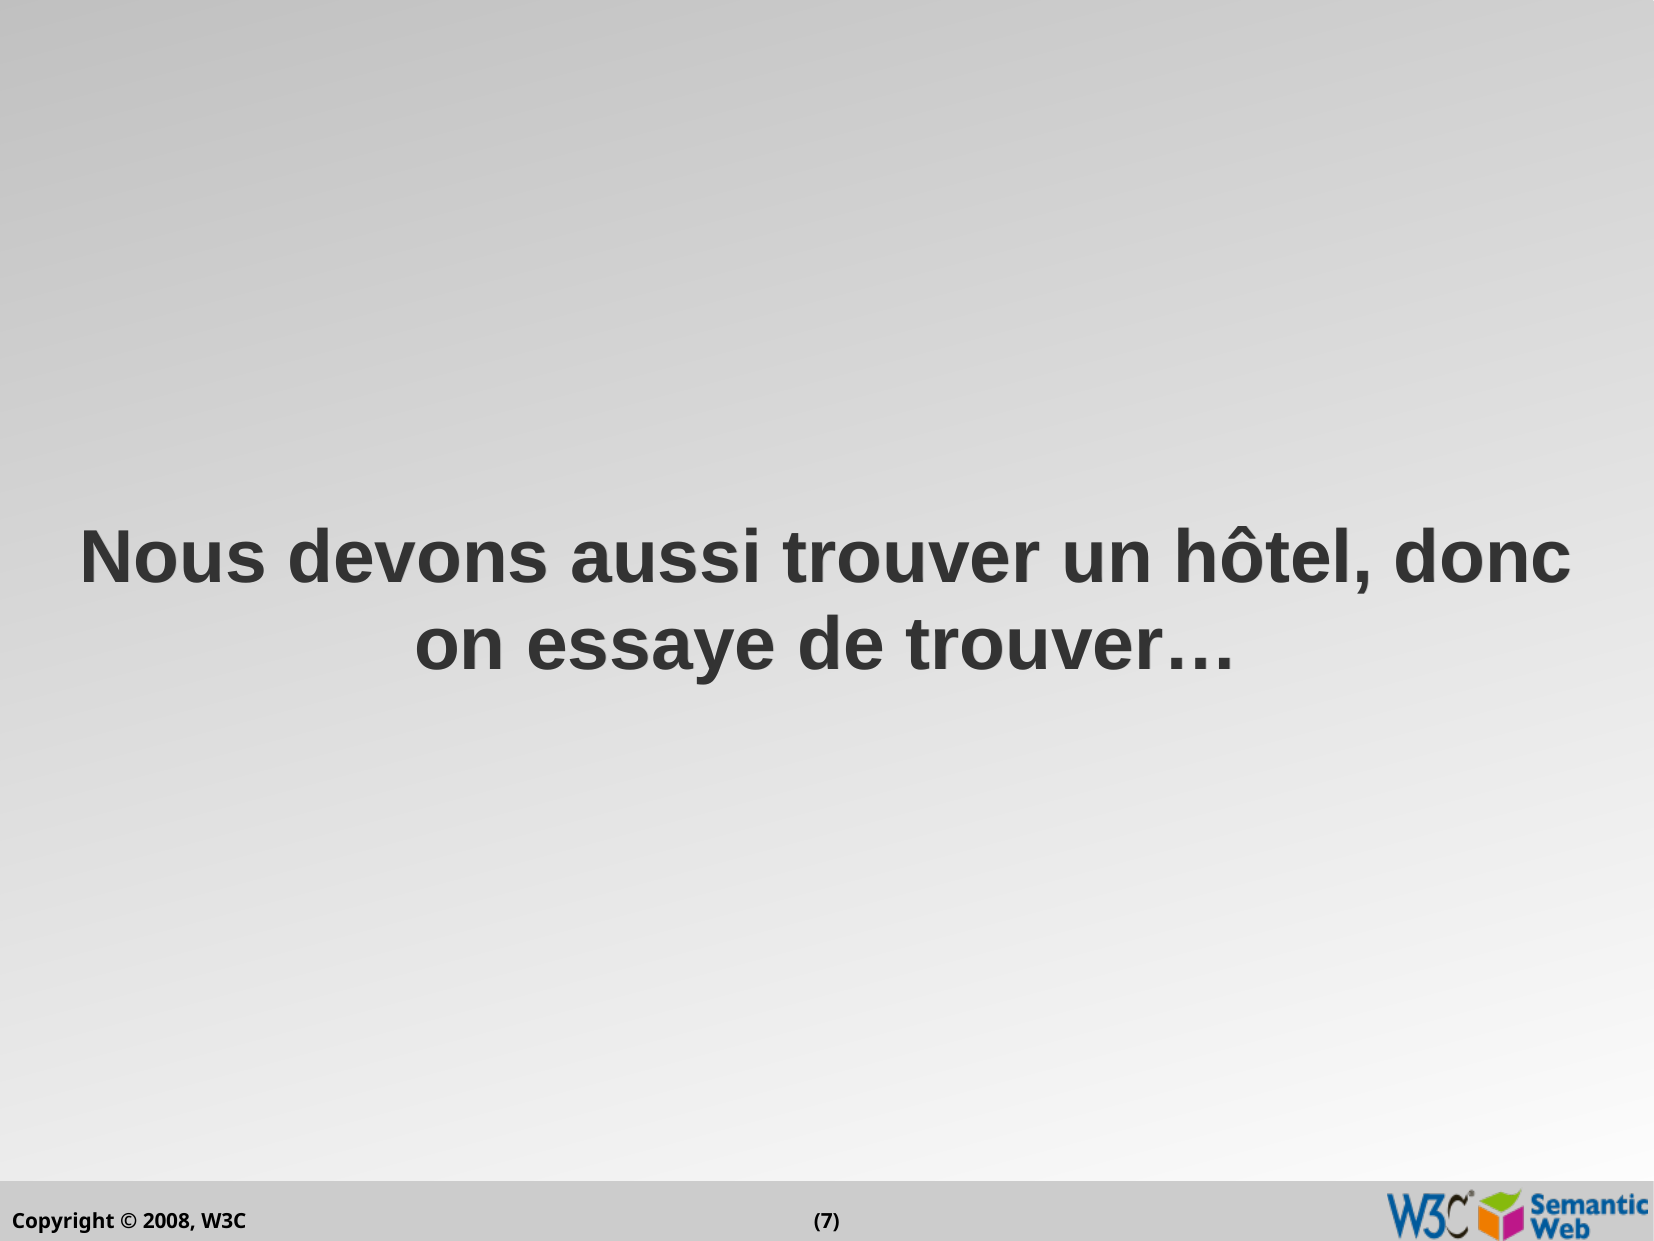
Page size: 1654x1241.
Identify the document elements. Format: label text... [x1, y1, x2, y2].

picture [1387, 1187, 1648, 1241]
title Nous devons aussi trouver un hôtel, donc on essaye de trouver… [59, 512, 1595, 684]
